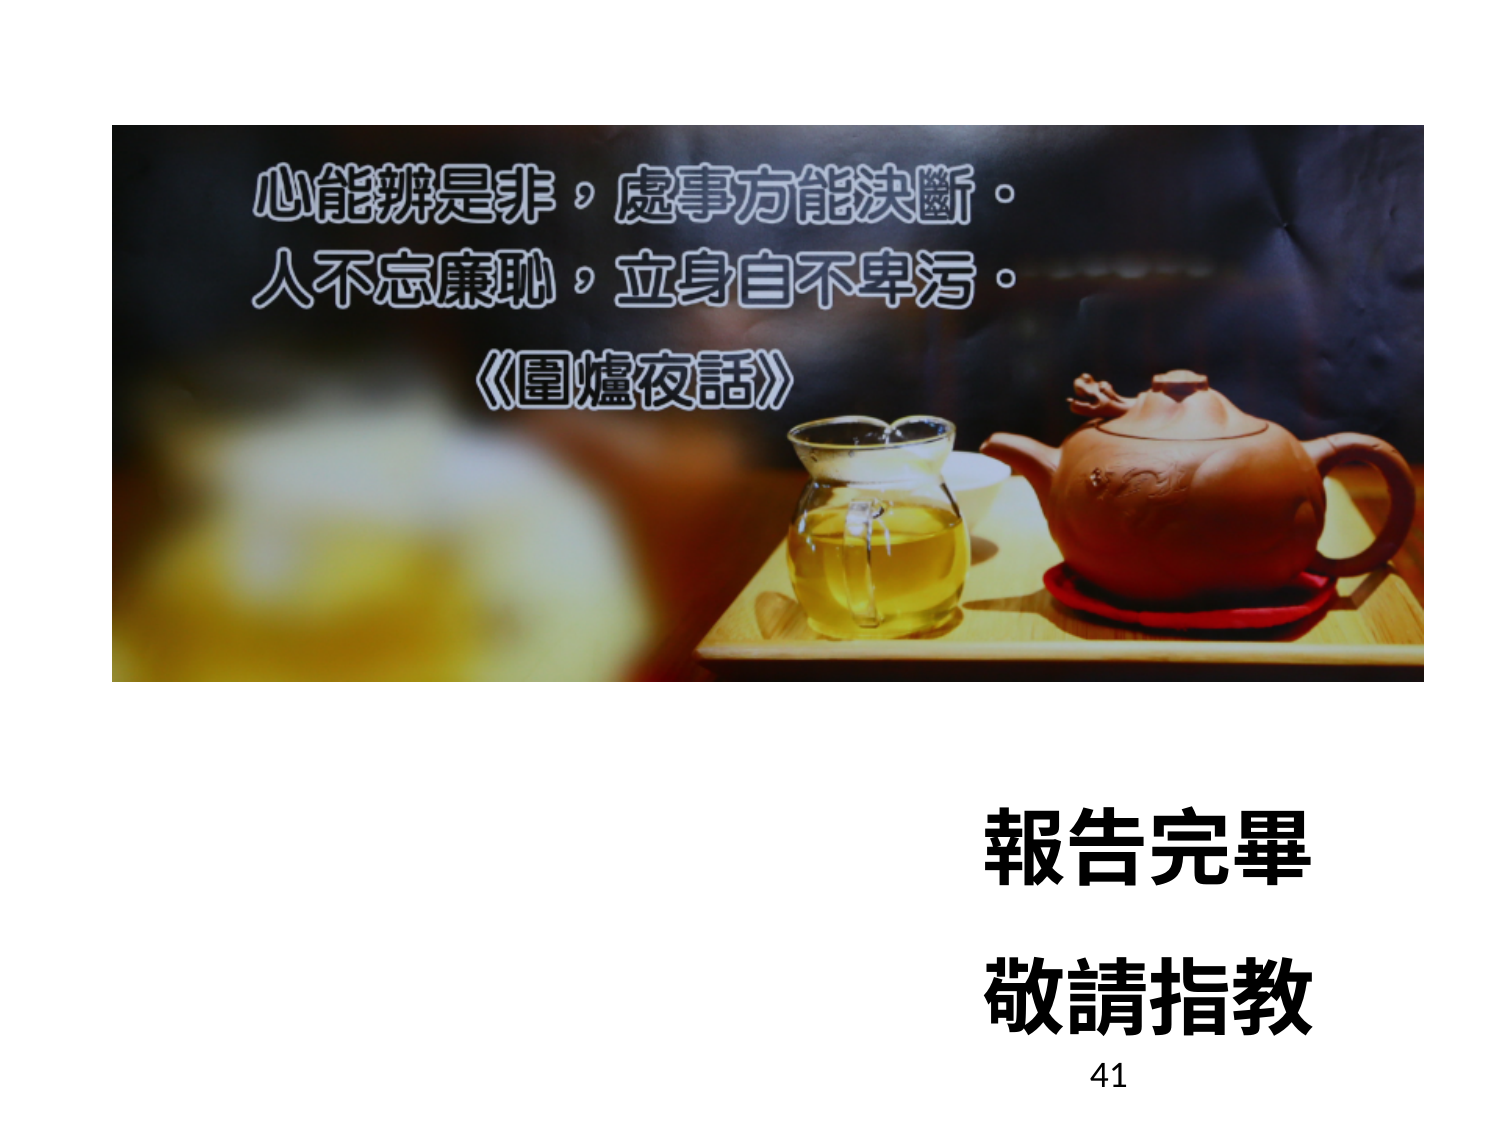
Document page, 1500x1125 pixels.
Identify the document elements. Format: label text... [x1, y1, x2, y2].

slide_number <編號> [1074, 1042, 1425, 1103]
text_box 報告完畢 敬請指教 [196, 788, 1331, 1054]
picture [112, 125, 1424, 682]
